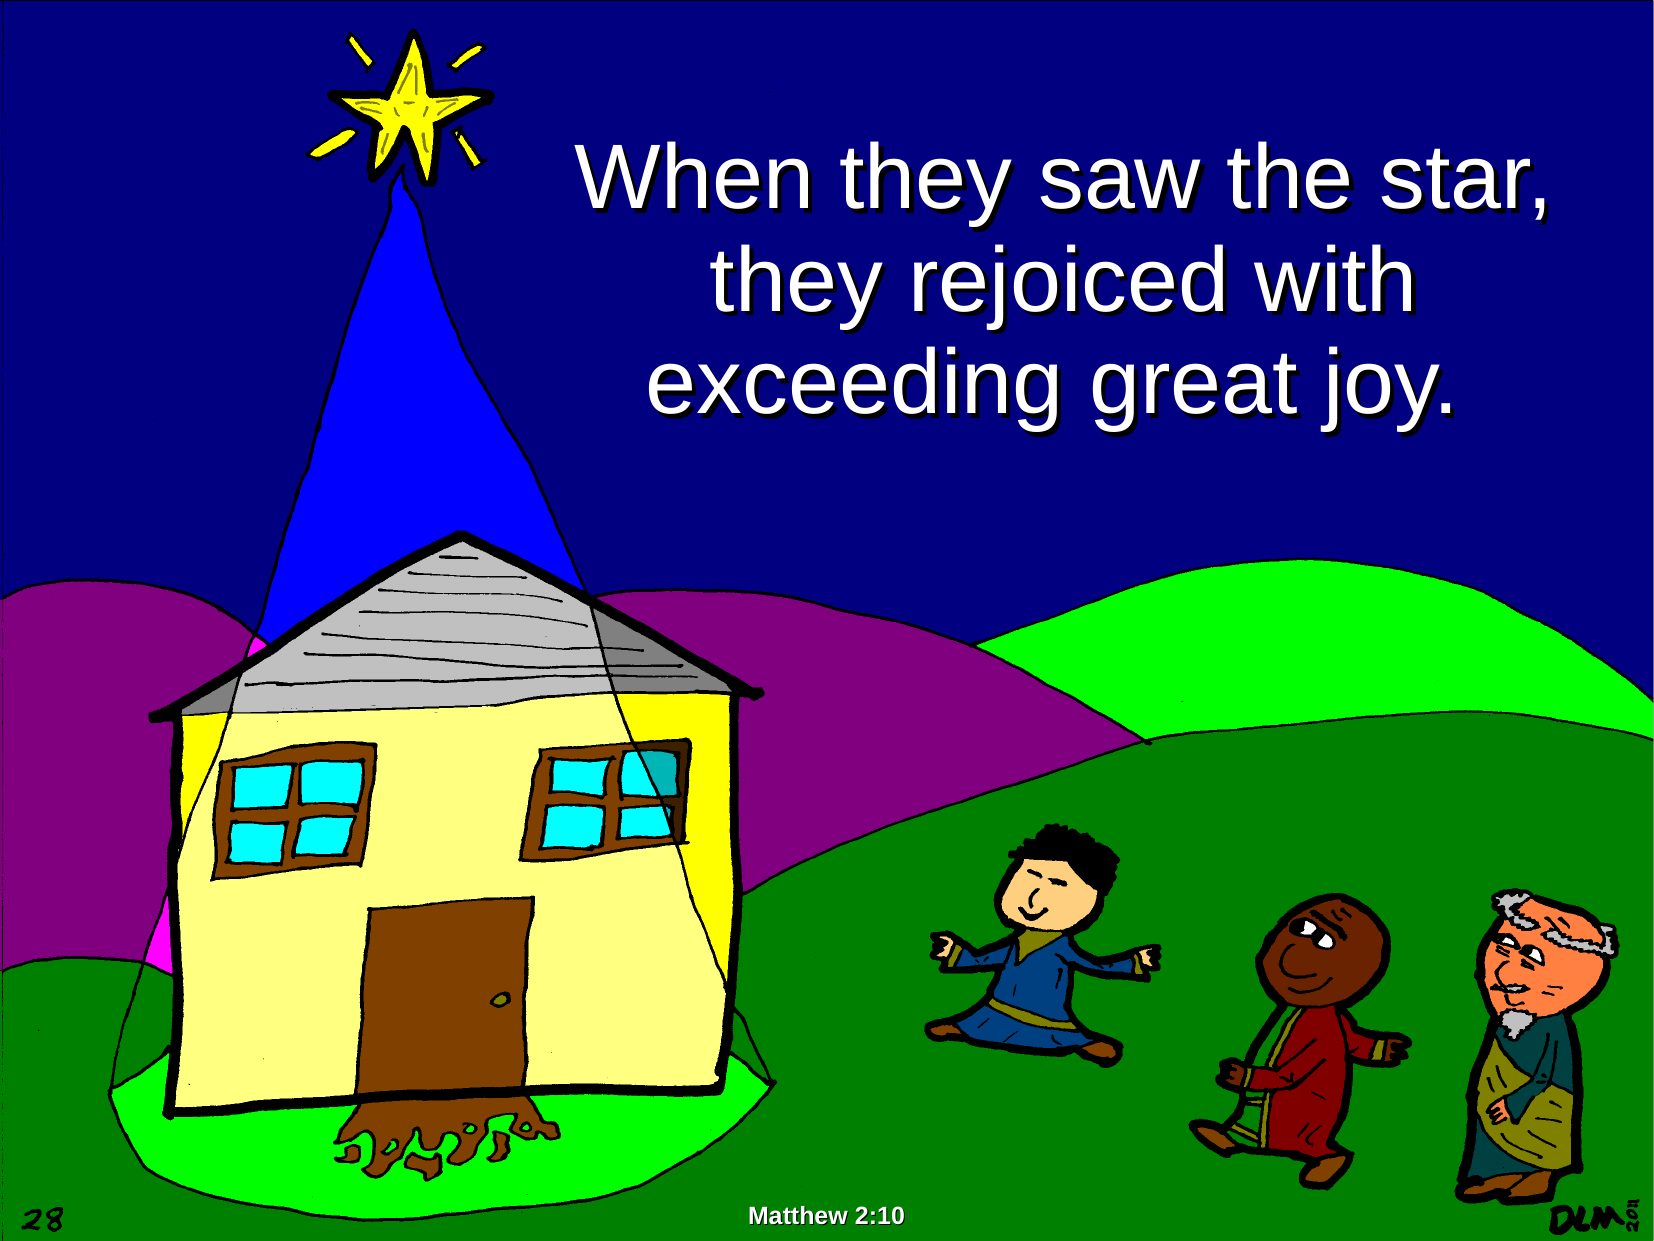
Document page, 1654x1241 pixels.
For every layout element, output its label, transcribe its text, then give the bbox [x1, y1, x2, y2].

text_box Matthew 2:10 [0, 1194, 1654, 1239]
text_box When they saw the star, they rejoiced with exceeding great joy. [525, 118, 1604, 442]
picture [0, 1, 1654, 1194]
